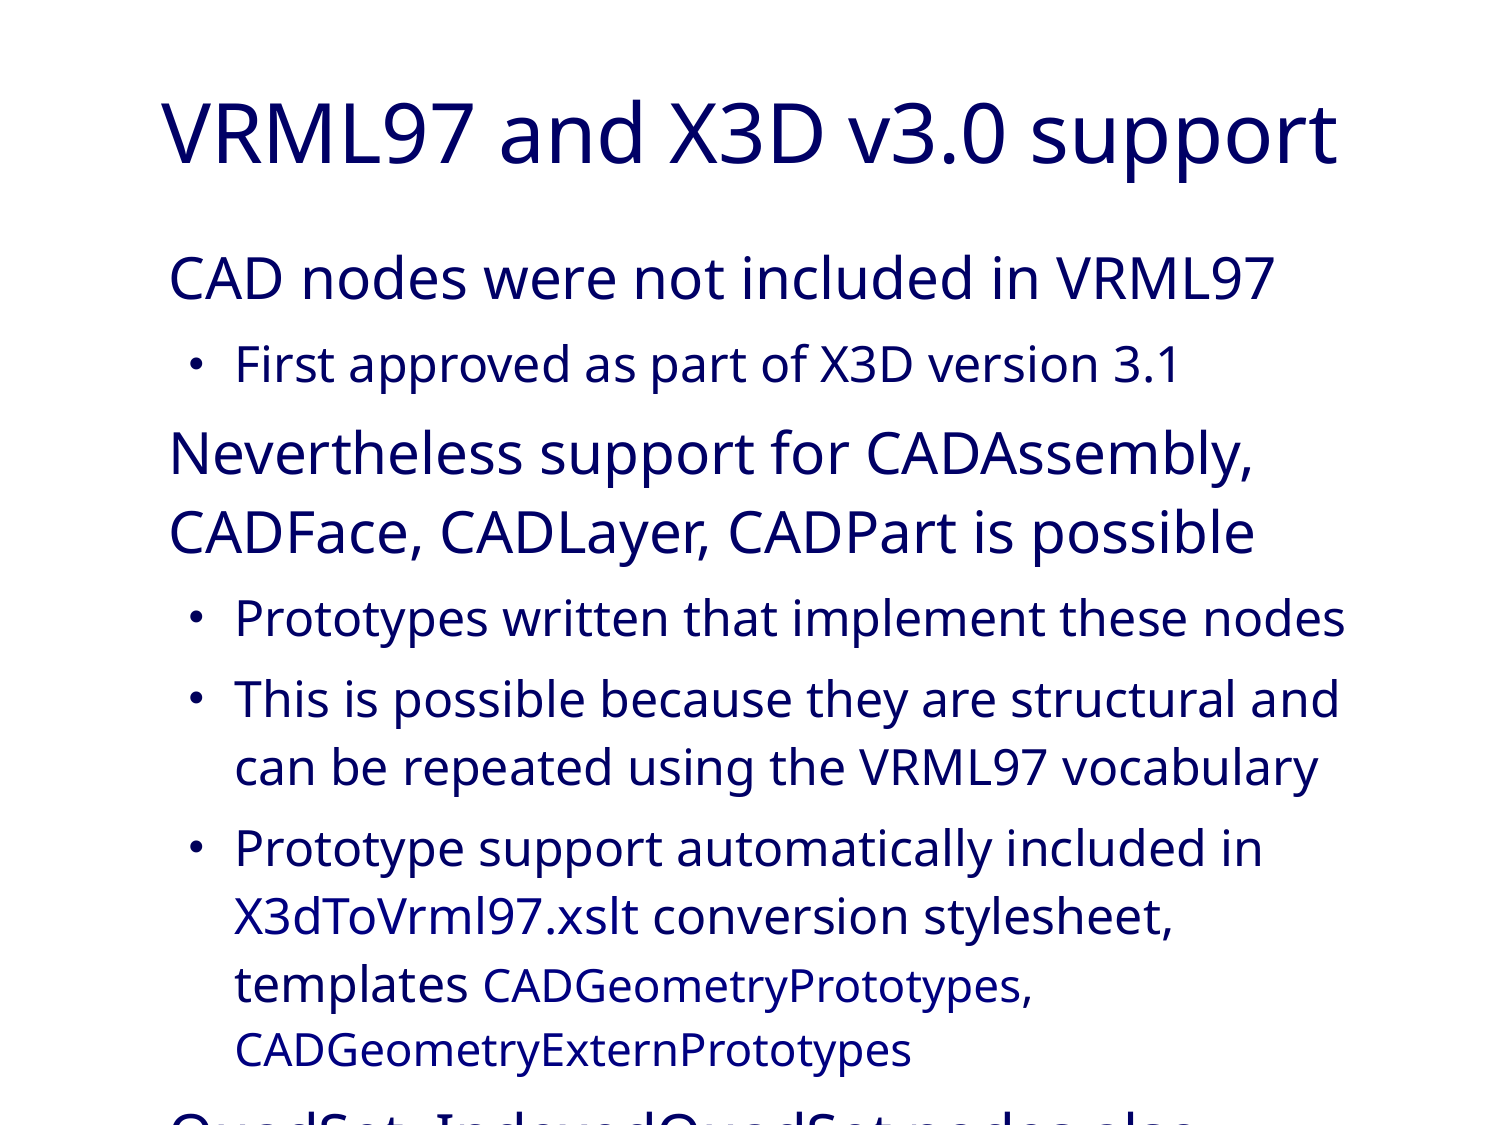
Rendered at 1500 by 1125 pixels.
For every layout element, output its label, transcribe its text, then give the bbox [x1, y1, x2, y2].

title VRML97 and X3D v3.0 support [112, 44, 1388, 218]
list CAD nodes were not included in VRML97 First approved as part of X3D version 3.1 Nevertheless support for CADAssembly, CADFace, CADLayer, CADPart is possible Prototypes written that implement these nodes This is possible because they are structural and can be repeated using the VRML97 vocabulary Prototype support automatically included in X3dToVrml97.xslt conversion stylesheet, templates CADGeometryPrototypes, CADGeometryExternPrototypes QuadSet, IndexedQuadSet nodes also provided Quadrilaterals converted to IndexedFaceSet [112, 237, 1388, 1088]
